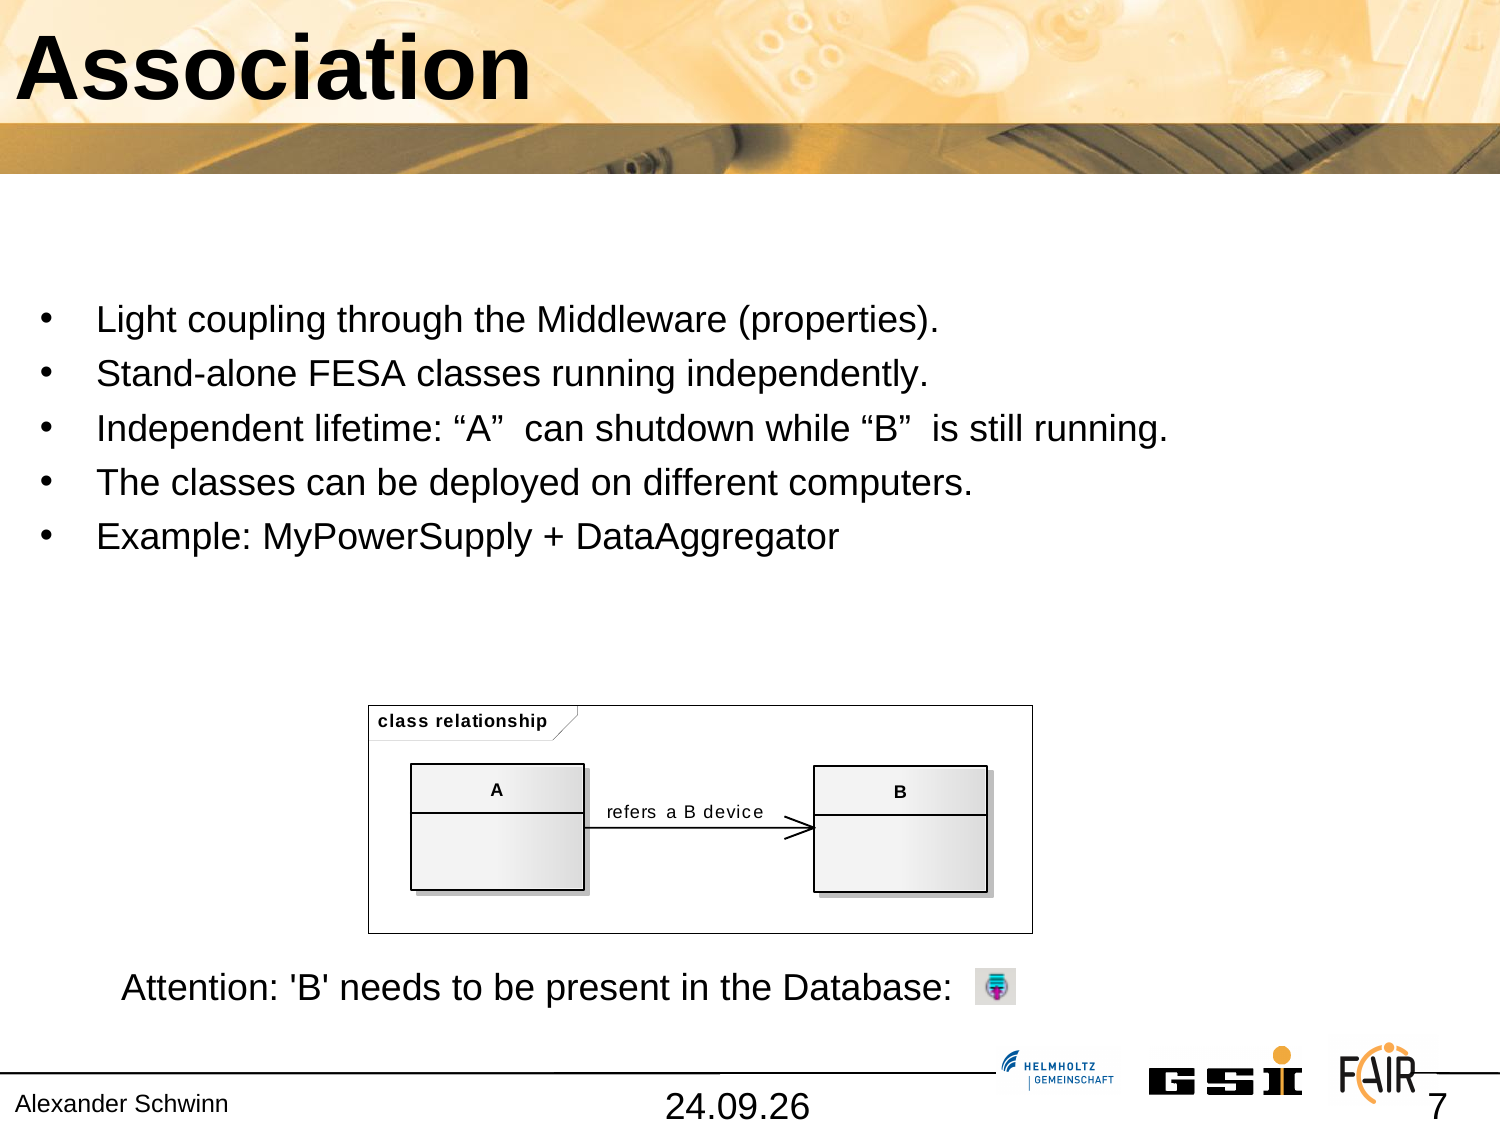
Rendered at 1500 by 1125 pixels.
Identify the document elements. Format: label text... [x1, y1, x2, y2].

picture [0, 125, 1500, 175]
text_box [362, 699, 1038, 940]
text_box Association [0, 0, 1500, 125]
picture [1328, 1034, 1439, 1106]
picture [996, 1046, 1121, 1095]
picture [975, 968, 1016, 1005]
list Light coupling through the Middleware (properties). Stand-alone FESA classes running independently. Independent lifetime: “A” can shutdown while “B” is still running. The classes can be deployed on different computers. Example: MyPowerSupply + DataAggregator [24, 287, 1438, 843]
text_box Attention: 'B' needs to be present in the Database: [106, 955, 969, 1016]
picture [1149, 1046, 1302, 1095]
